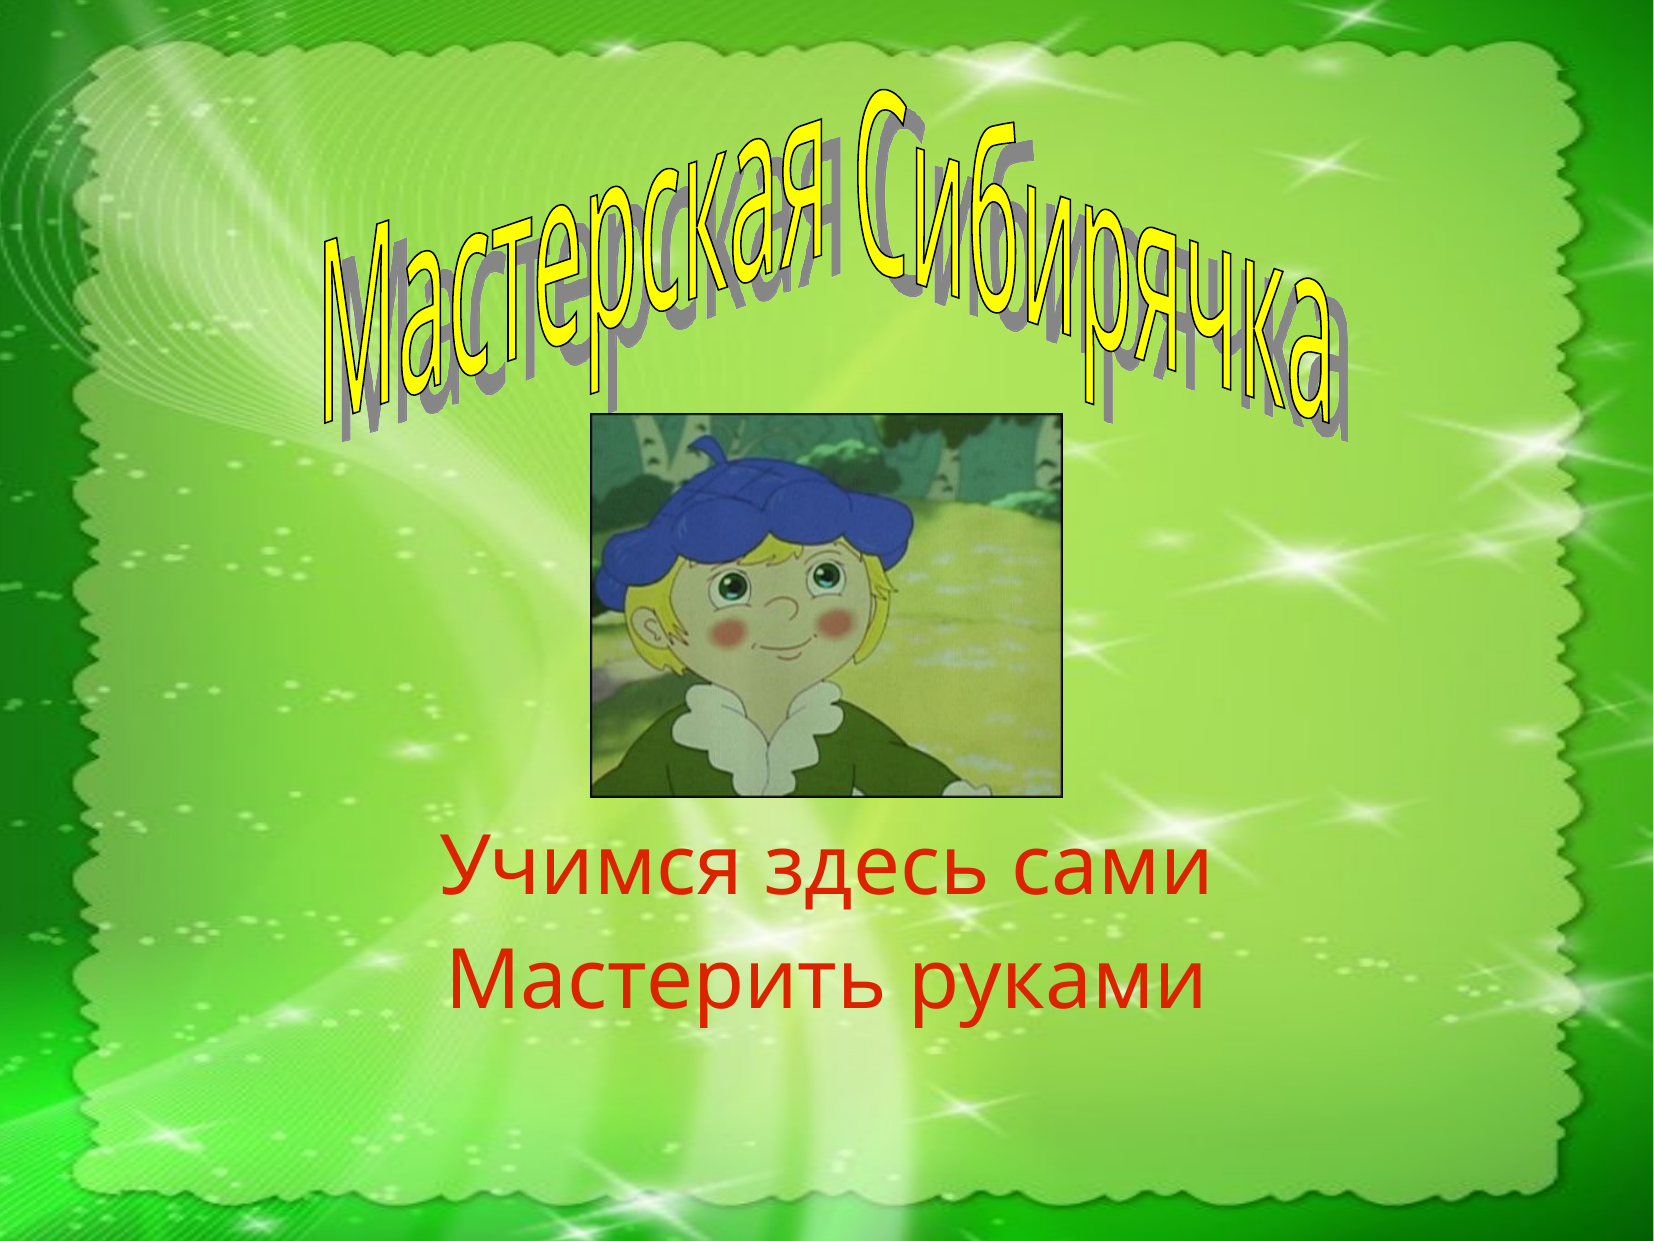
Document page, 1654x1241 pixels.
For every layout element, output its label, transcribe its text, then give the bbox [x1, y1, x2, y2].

picture [0, 0, 1654, 1241]
subtitle Учимся здесь сами Мастерить руками [82, 49, 1571, 1109]
